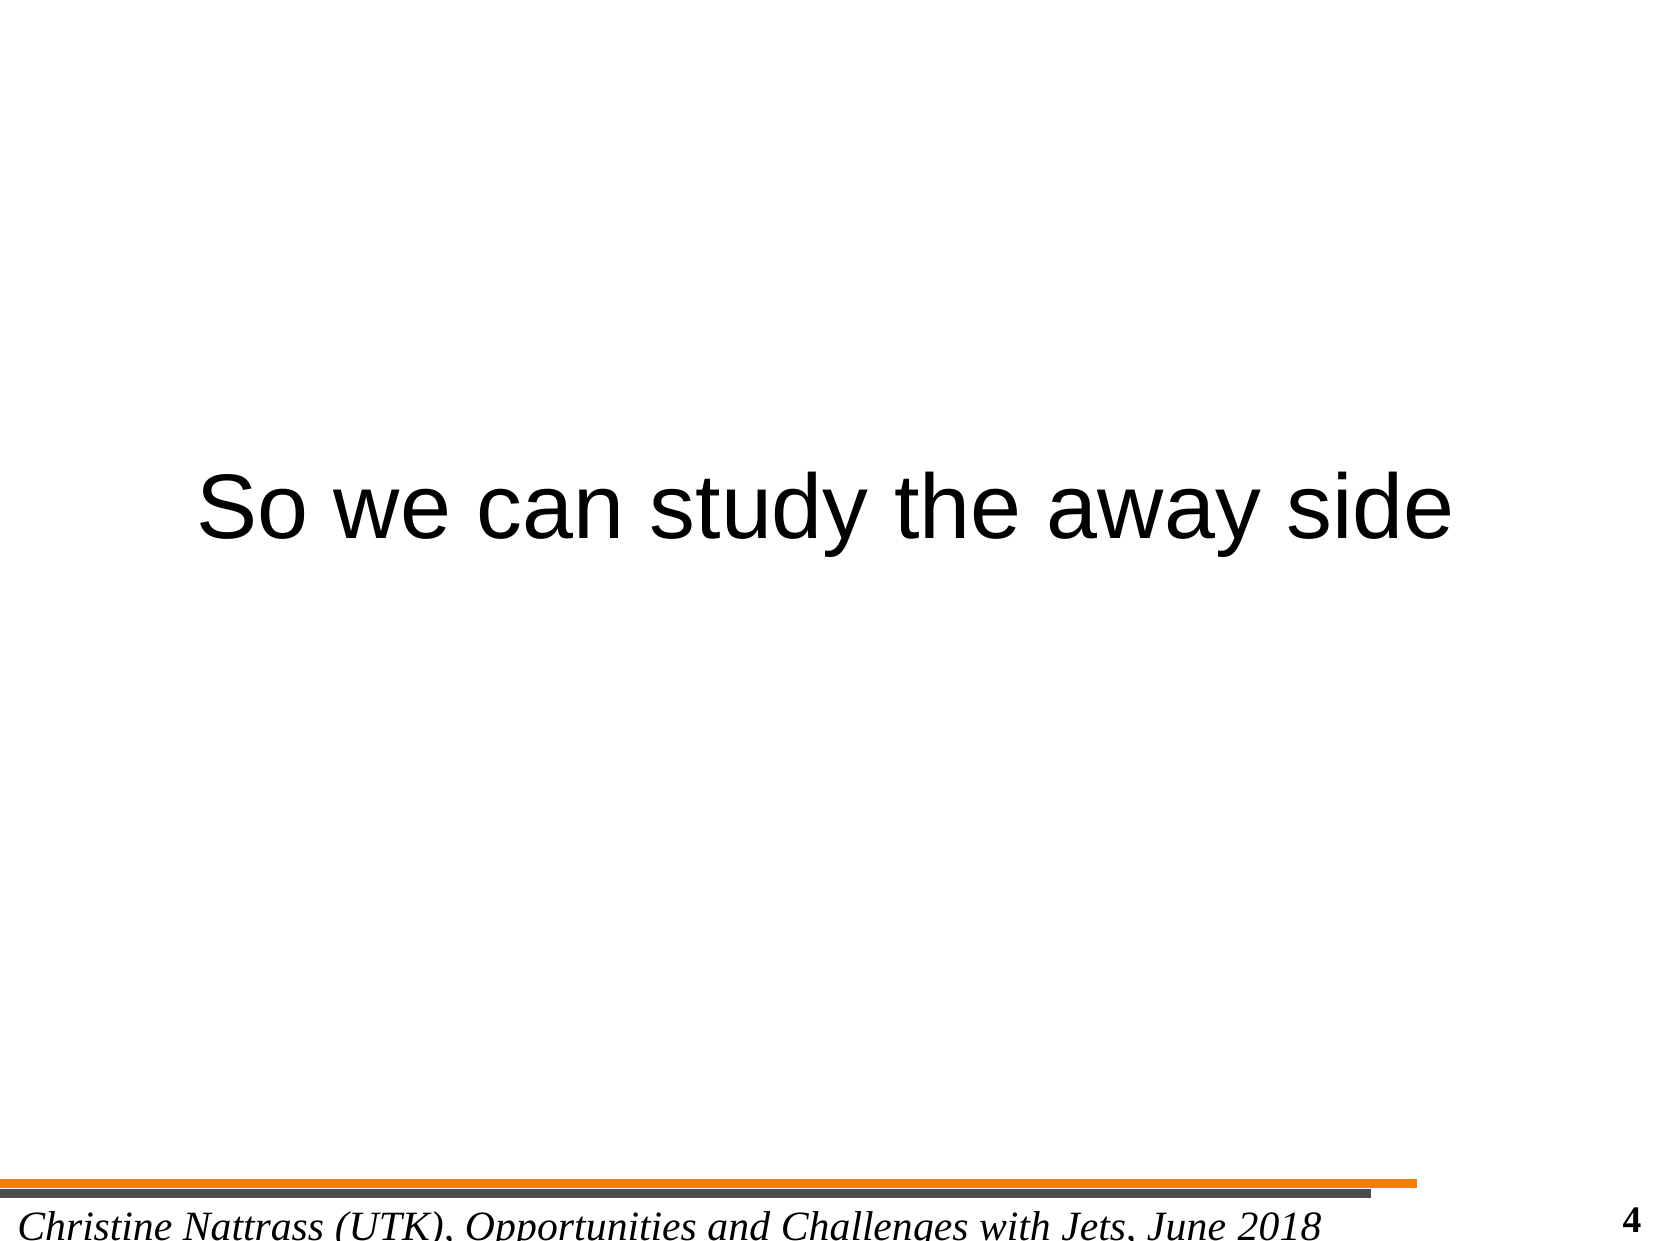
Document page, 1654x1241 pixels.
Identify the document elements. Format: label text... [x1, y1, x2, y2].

title So we can study the away side [82, 403, 1571, 611]
